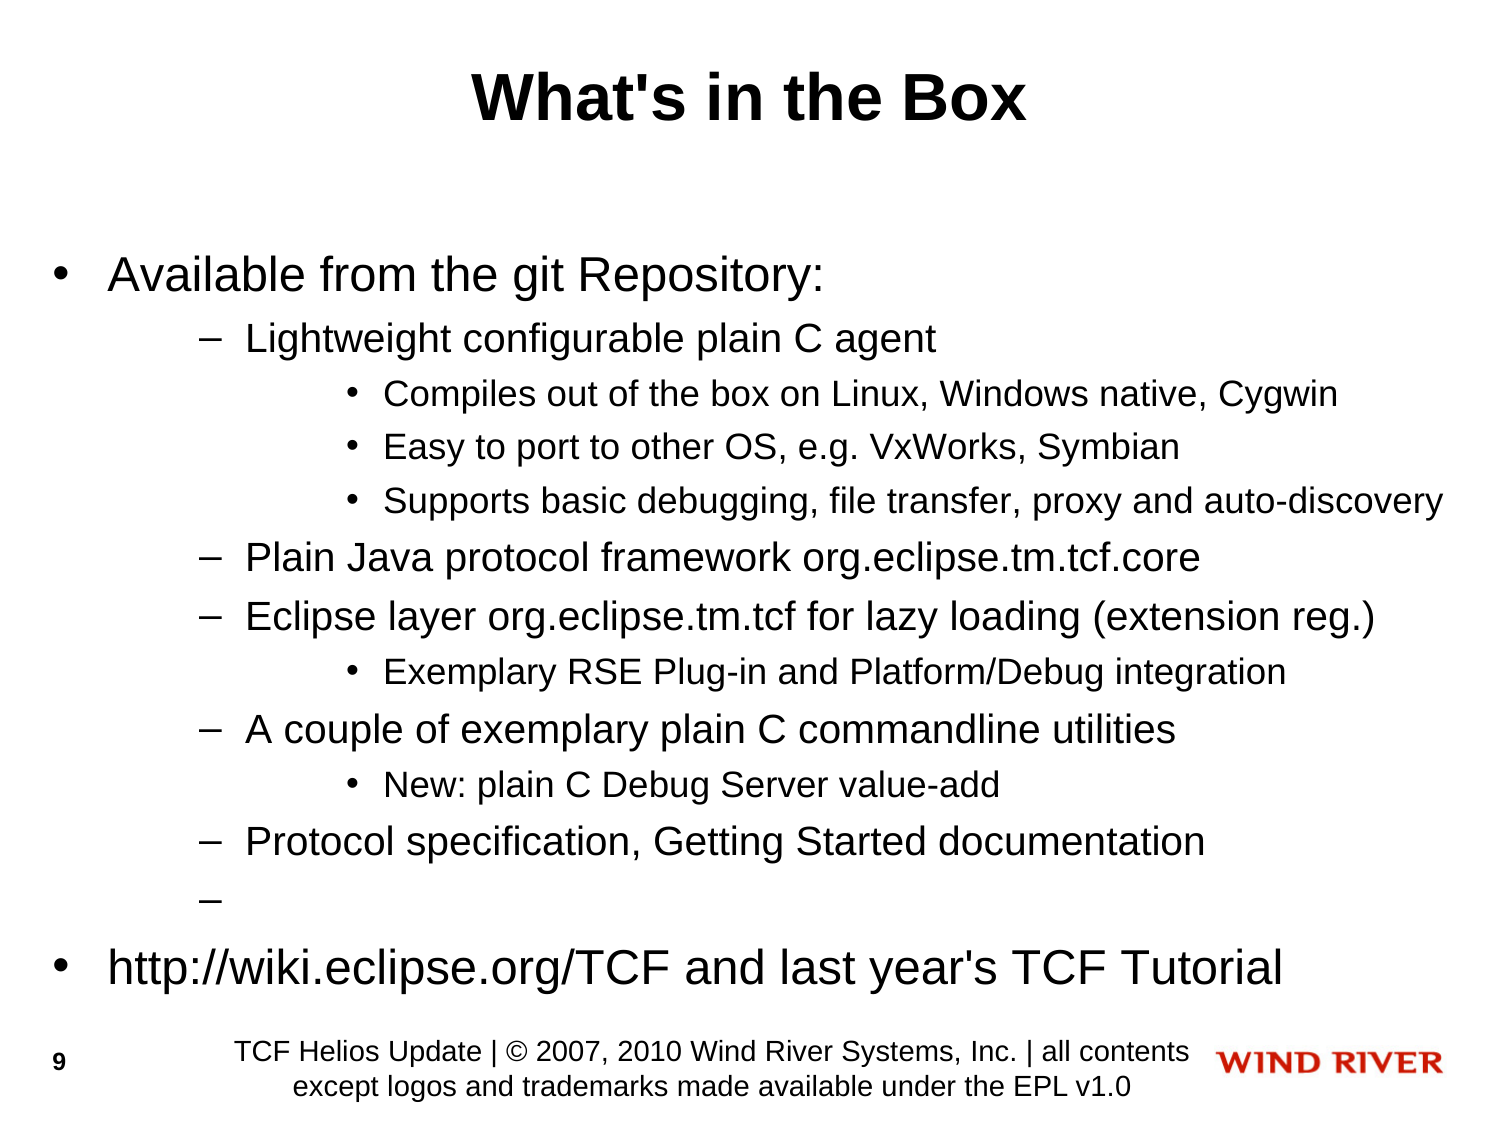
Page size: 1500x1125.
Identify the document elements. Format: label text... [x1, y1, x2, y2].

title What's in the Box [37, 37, 1463, 151]
text_box TCF Helios Update | © 2007, 2010 Wind River Systems, Inc. | all contents except logos and trademarks made available under the EPL v1.0 [187, 1025, 1238, 1125]
list Available from the git Repository: Lightweight configurable plain C agent Compiles out of the box on Linux, Windows native, Cygwin Easy to port to other OS, e.g. VxWorks, Symbian Supports basic debugging, file transfer, proxy and auto-discovery Plain Java protocol framework org.eclipse.tm.tcf.core Eclipse layer org.eclipse.tm.tcf for lazy loading (extension reg.) Exemplary RSE Plug-in and Platform/Debug integration A couple of exemplary plain C commandline utilities New: plain C Debug Server value-add Protocol specification, Getting Started documentation http://wiki.eclipse.org/TCF and last year's TCF Tutorial [37, 235, 1463, 1018]
text_box [37, 1037, 187, 1113]
